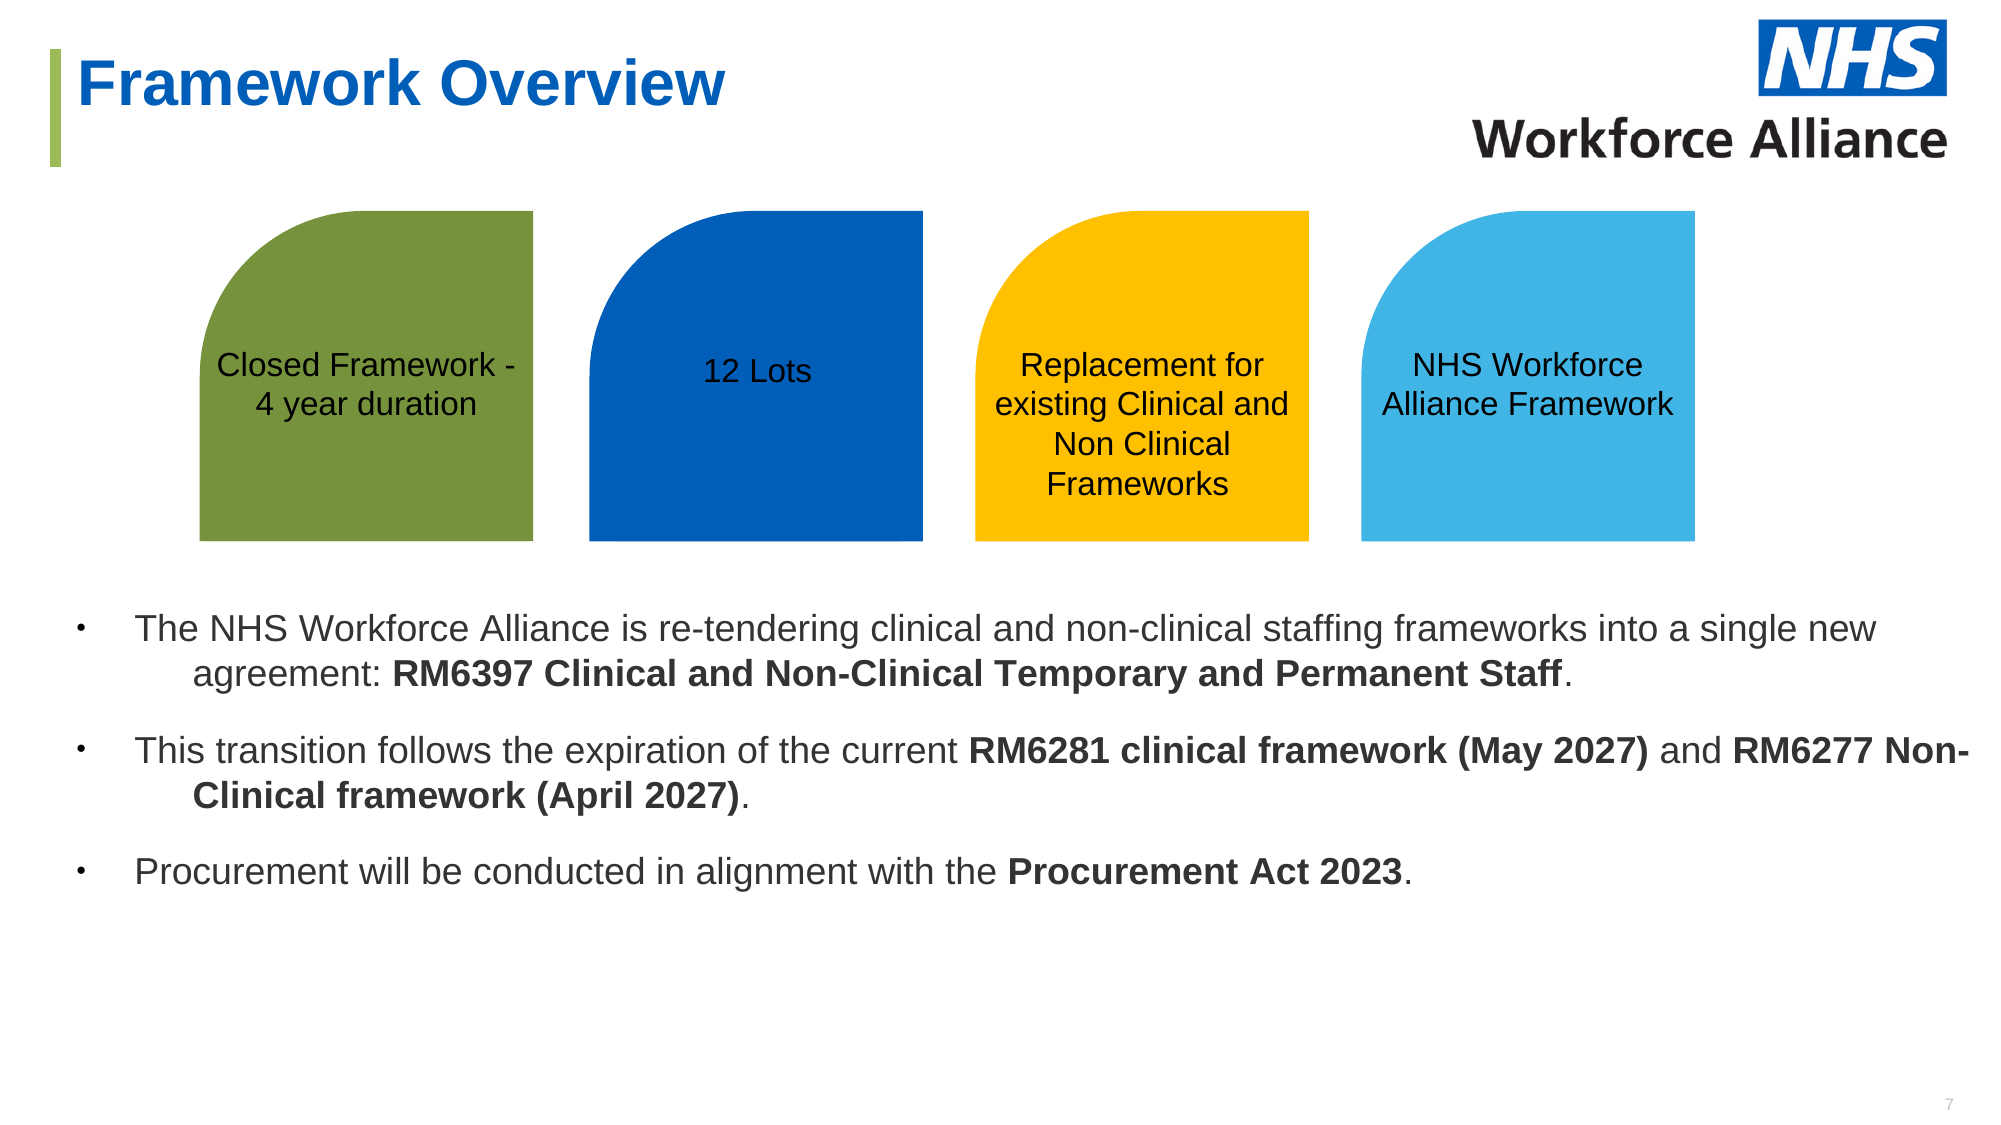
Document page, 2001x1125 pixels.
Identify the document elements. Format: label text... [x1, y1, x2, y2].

text_box [589, 210, 923, 542]
text_box Framework Overview [77, 48, 1471, 128]
text_box [199, 343, 203, 542]
text_box [975, 210, 1309, 542]
text_box [1361, 210, 1695, 542]
text_box [203, 210, 534, 542]
text_box NHS Workforce Alliance Framework [1365, 342, 1692, 542]
text_box Closed Framework - 4 year duration [203, 342, 530, 542]
text_box [1471, 18, 1948, 158]
text_box 12 Lots [614, 349, 902, 542]
text_box The NHS Workforce Alliance is re-tendering clinical and non-clinical staffing frameworks into a single new agreement: RM6397 Clinical and Non-Clinical Temporary and Permanent Staff. This transition follows the expiration of the current RM6281 clinical framework (May 2027) and RM6277 Non-Clinical framework (April 2027). Procurement will be conducted in alignment with the Procurement Act 2023. [32, 599, 1995, 1025]
text_box Replacement for existing Clinical and Non Clinical Frameworks [979, 342, 1306, 542]
